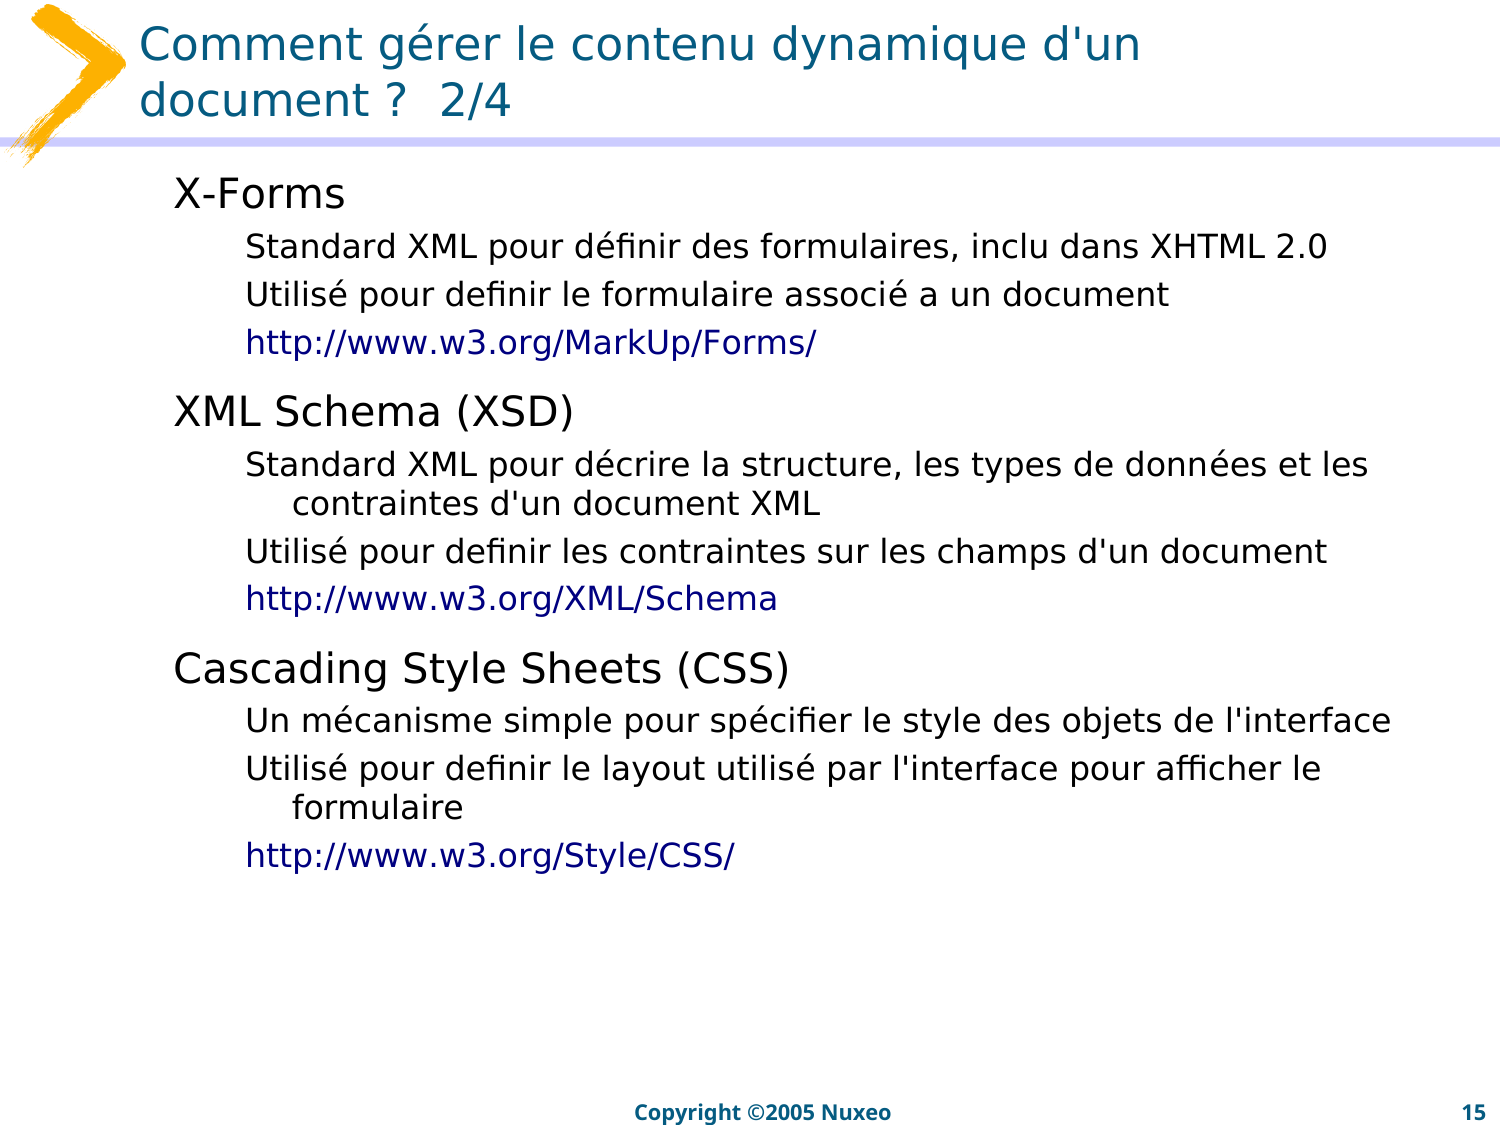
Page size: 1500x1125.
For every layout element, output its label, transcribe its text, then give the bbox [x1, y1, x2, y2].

title Comment gérer le contenu dynamique d'un document ? 2/4 [139, 12, 1409, 130]
list X-Forms Standard XML pour définir des formulaires, inclu dans XHTML 2.0 Utilisé pour definir le formulaire associé a un document http://www.w3.org/MarkUp/Forms/ XML Schema (XSD) Standard XML pour décrire la structure, les types de données et les contraintes d'un document XML Utilisé pour definir les contraintes sur les champs d'un document http://www.w3.org/XML/Schema Cascading Style Sheets (CSS) Un mécanisme simple pour spécifier le style des objets de l'interface Utilisé pour definir le layout utilisé par l'interface pour afficher le formulaire http://www.w3.org/Style/CSS/ [170, 170, 1413, 1085]
picture [4, 4, 126, 169]
